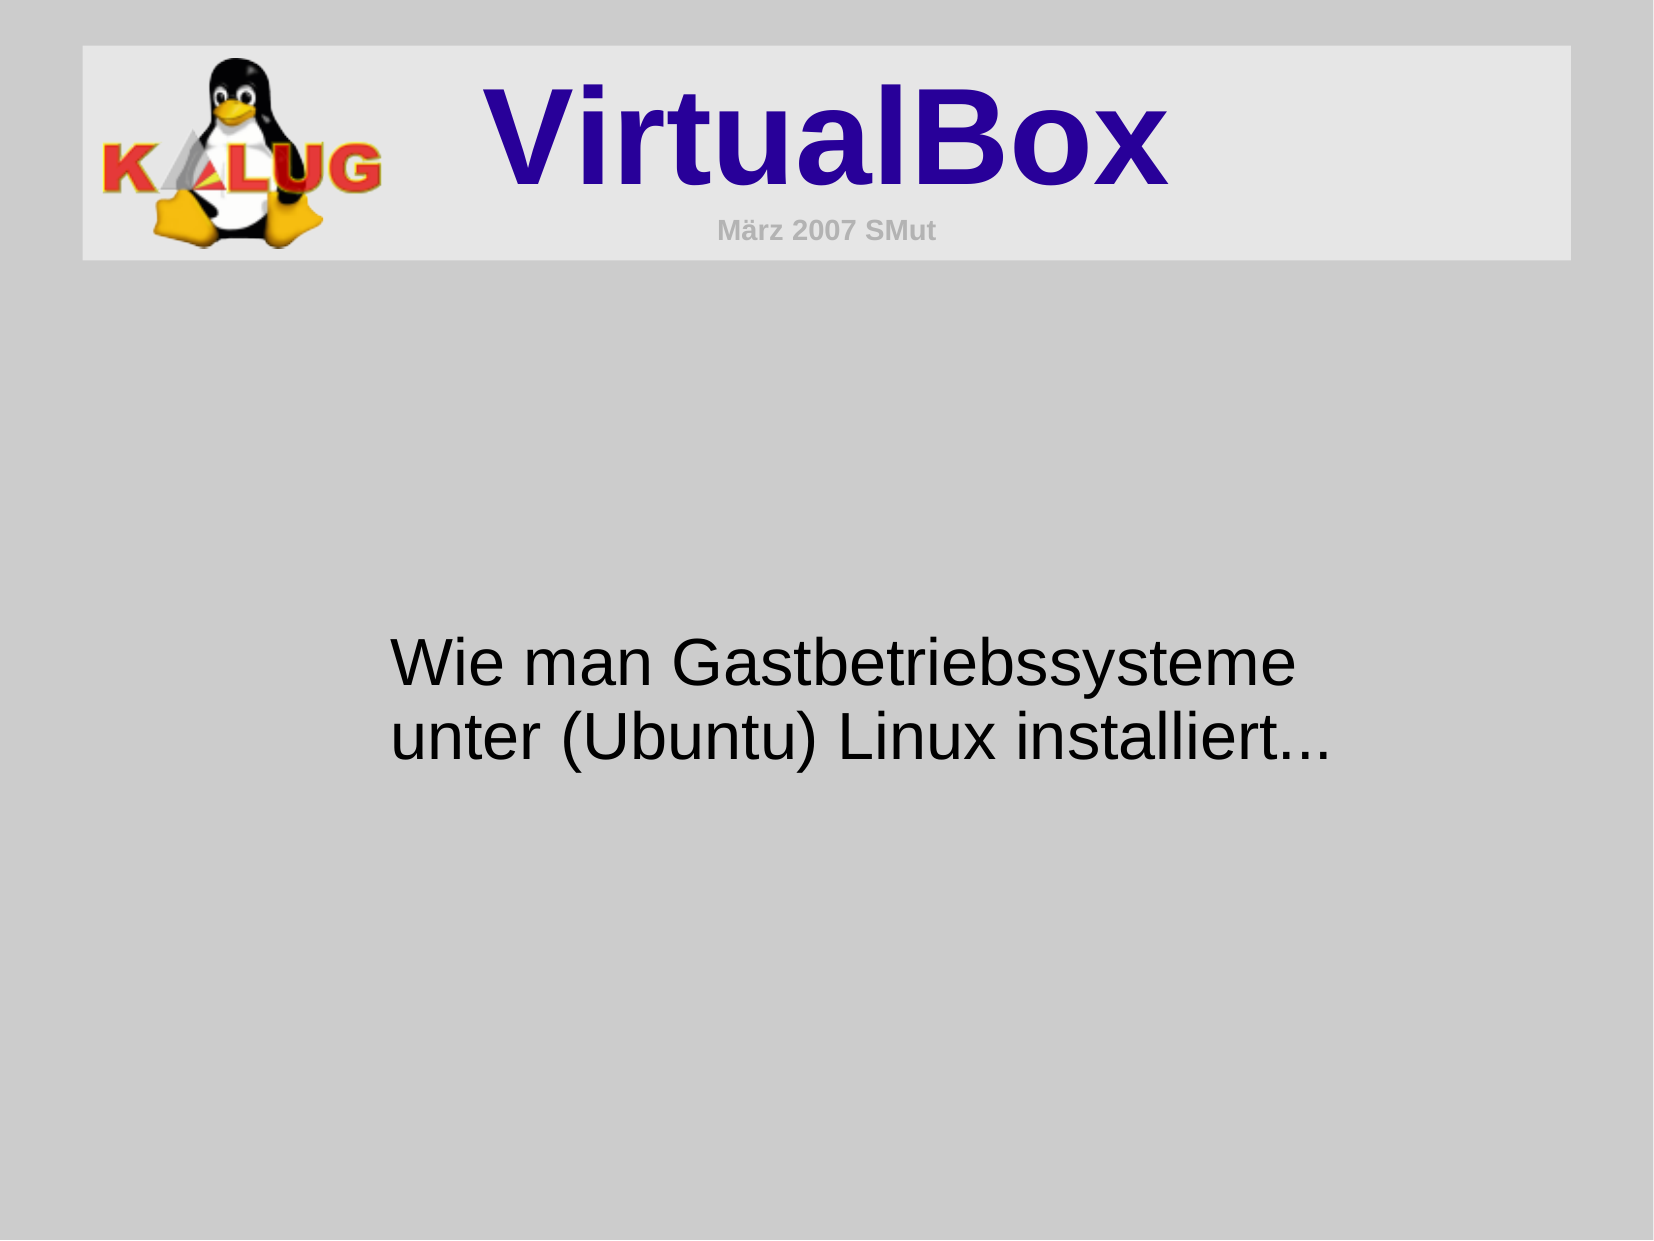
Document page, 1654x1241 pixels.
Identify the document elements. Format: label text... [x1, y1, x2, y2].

subtitle Wie man Gastbetriebssysteme unter (Ubuntu) Linux installiert... [82, 290, 1571, 1109]
picture [101, 58, 384, 249]
title VirtualBox März 2007 SMut [82, 45, 1571, 261]
